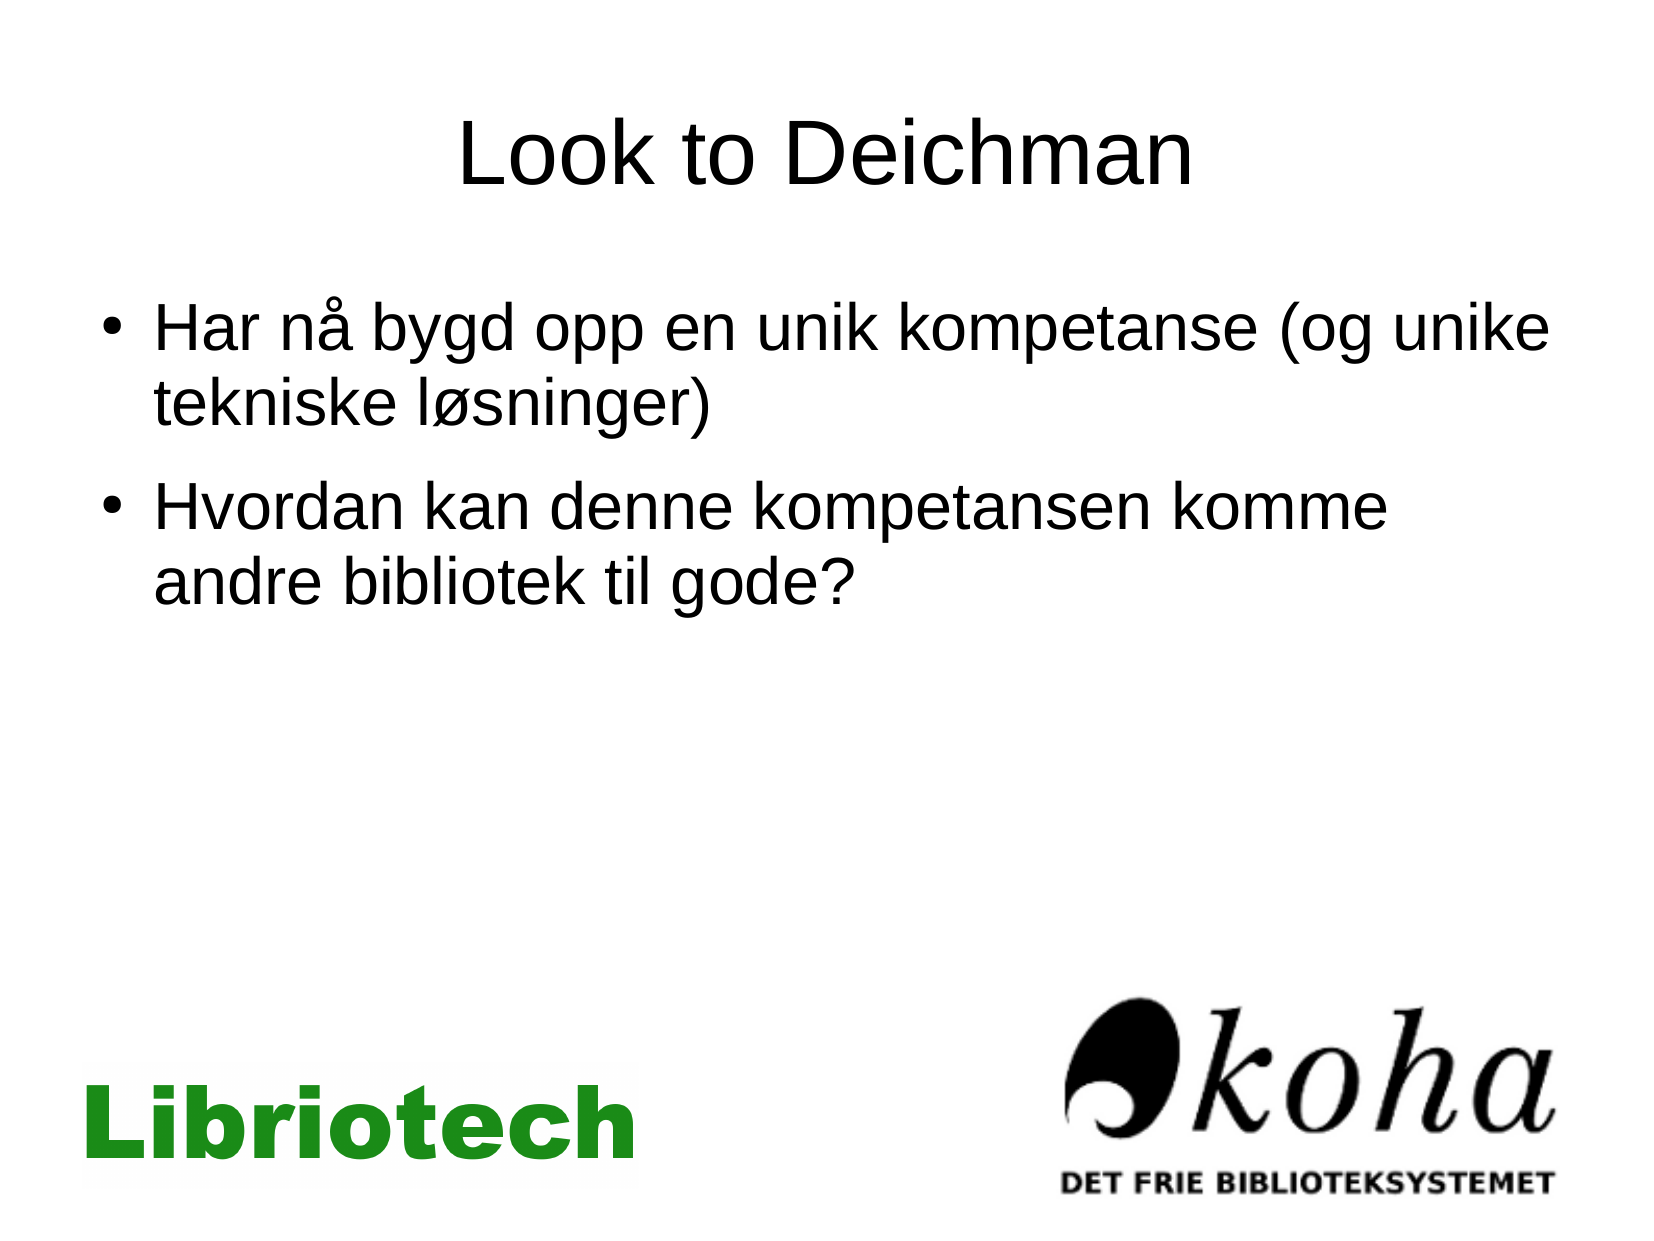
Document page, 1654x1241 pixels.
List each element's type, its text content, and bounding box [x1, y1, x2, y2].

list Har nå bygd opp en unik kompetanse (og unike tekniske løsninger) Hvordan kan denne kompetansen komme andre bibliotek til gode? [82, 290, 1571, 957]
picture [1051, 988, 1568, 1205]
picture [82, 1062, 639, 1189]
title Look to Deichman [82, 49, 1571, 257]
